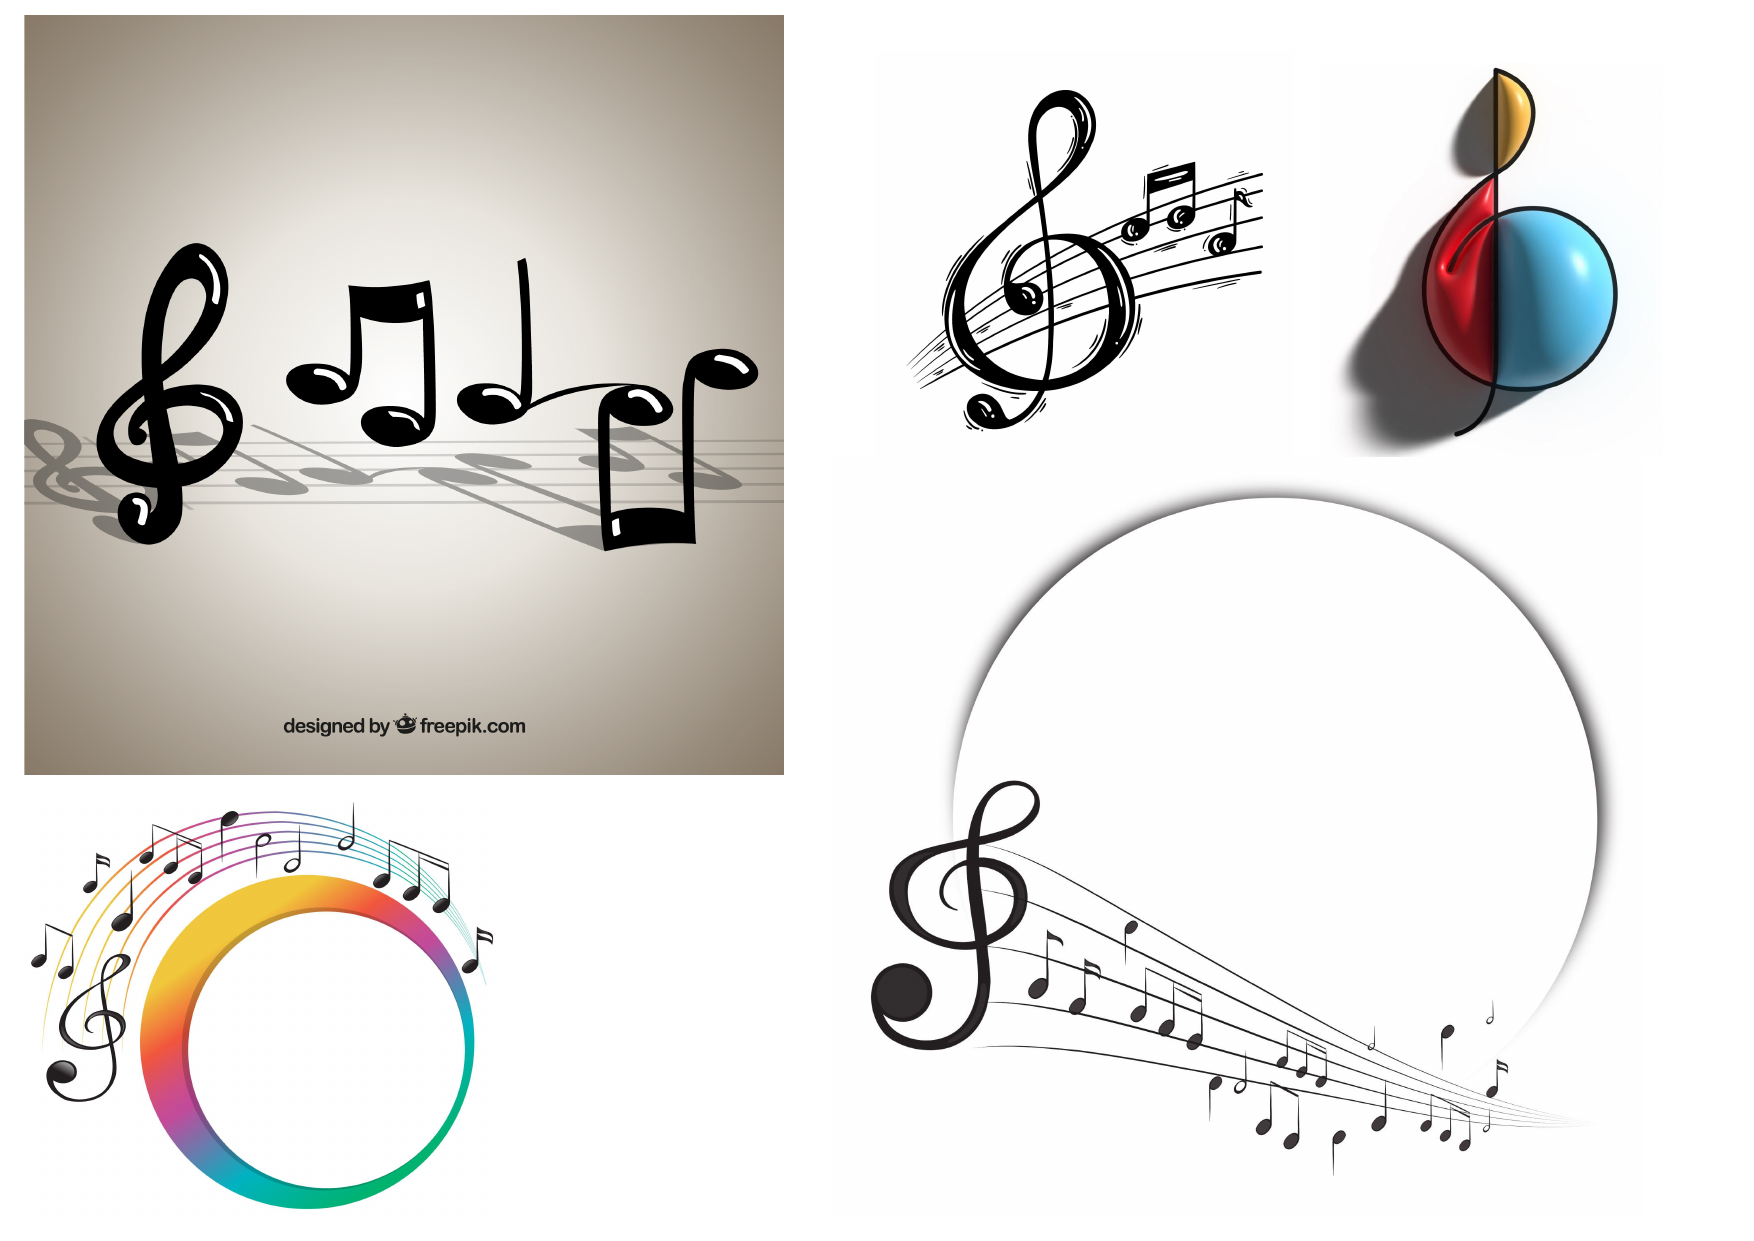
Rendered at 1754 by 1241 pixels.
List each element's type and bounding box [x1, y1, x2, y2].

picture [830, 50, 1662, 1216]
picture [24, 15, 784, 775]
picture [24, 796, 500, 1216]
